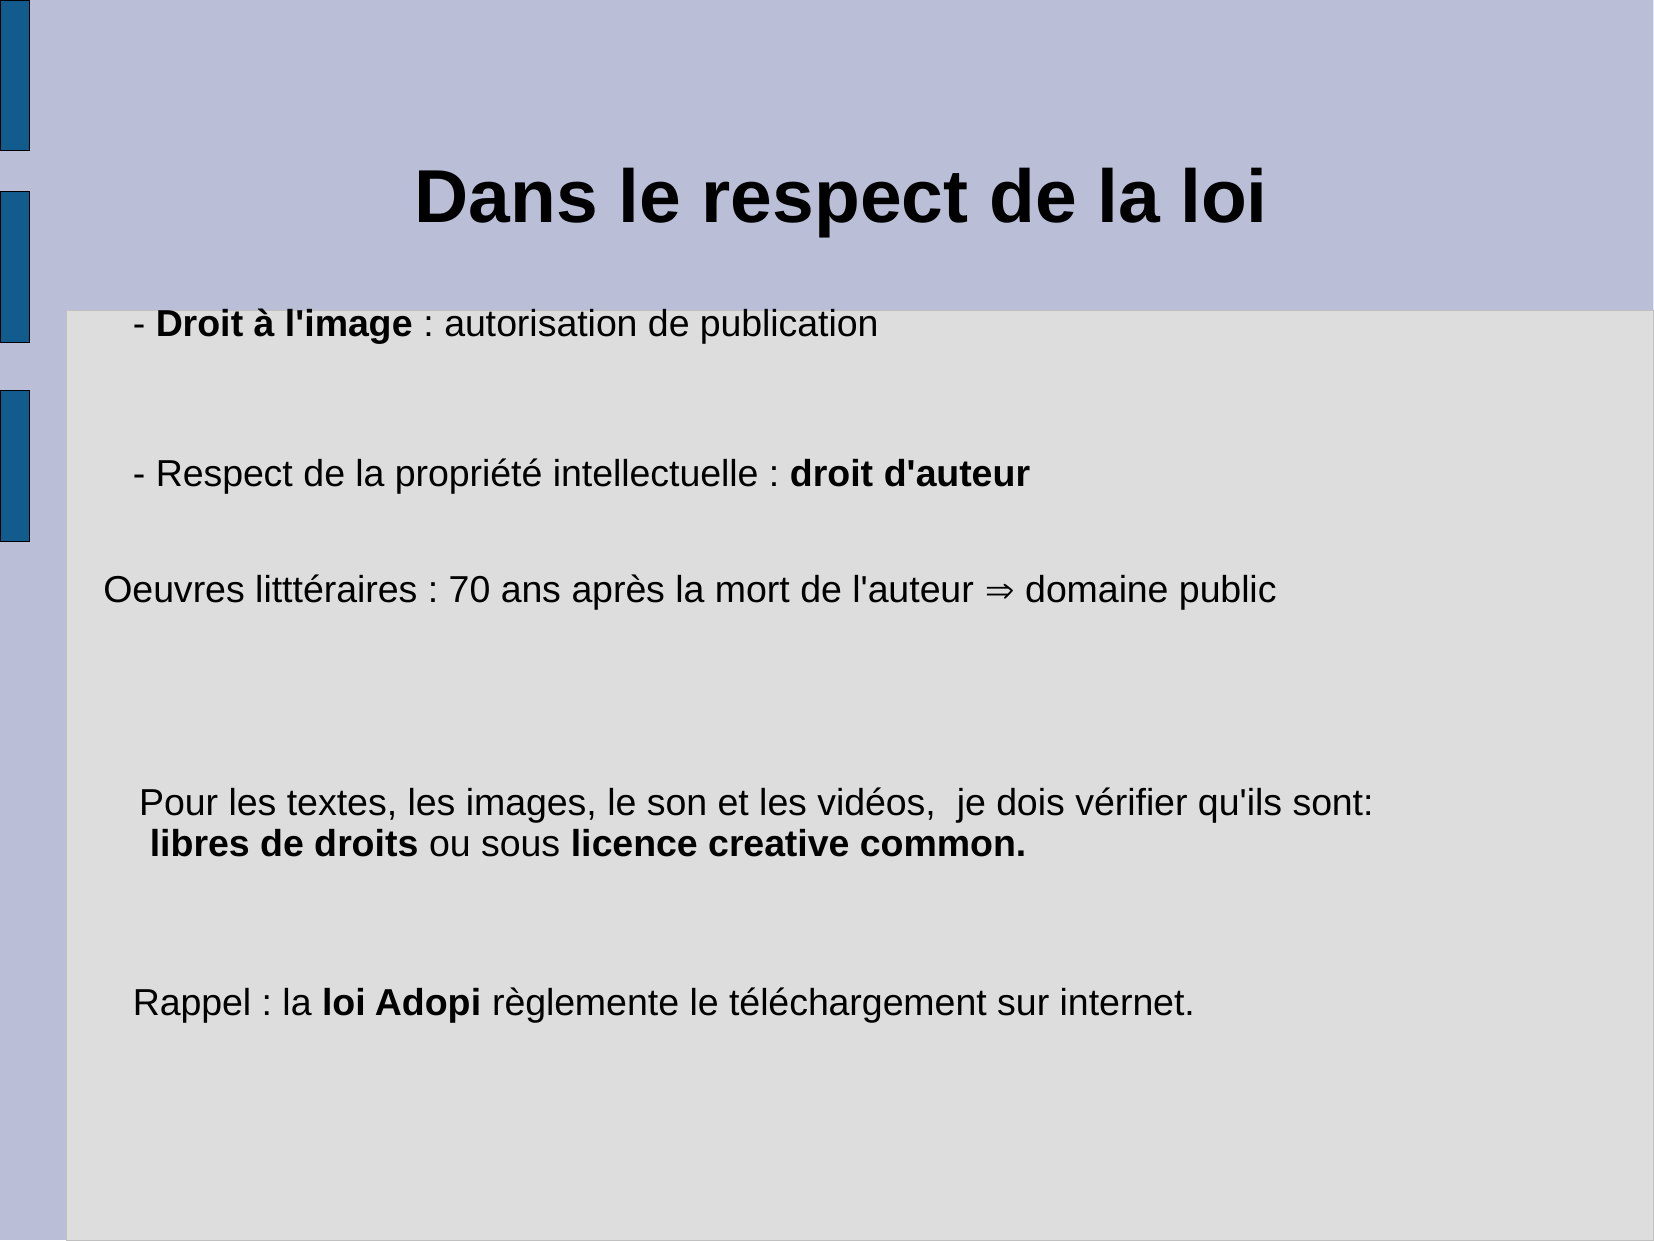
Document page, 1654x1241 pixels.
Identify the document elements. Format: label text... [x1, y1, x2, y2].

text_box Rappel : la loi Adopi règlemente le téléchargement sur internet. [118, 974, 1506, 1033]
text_box - Respect de la propriété intellectuelle : droit d'auteur [118, 445, 1447, 588]
text_box - Droit à l'image : autorisation de publication [118, 295, 1447, 396]
text_box Oeuvres litttéraires : 70 ans après la mort de l'auteur  domaine public [88, 561, 1300, 622]
text_box Dans le respect de la loi [118, 147, 1565, 247]
text_box Pour les textes, les images, le son et les vidéos, je dois vérifier qu'ils sont: libres de droits ou sous licence creative common. [124, 773, 1542, 874]
